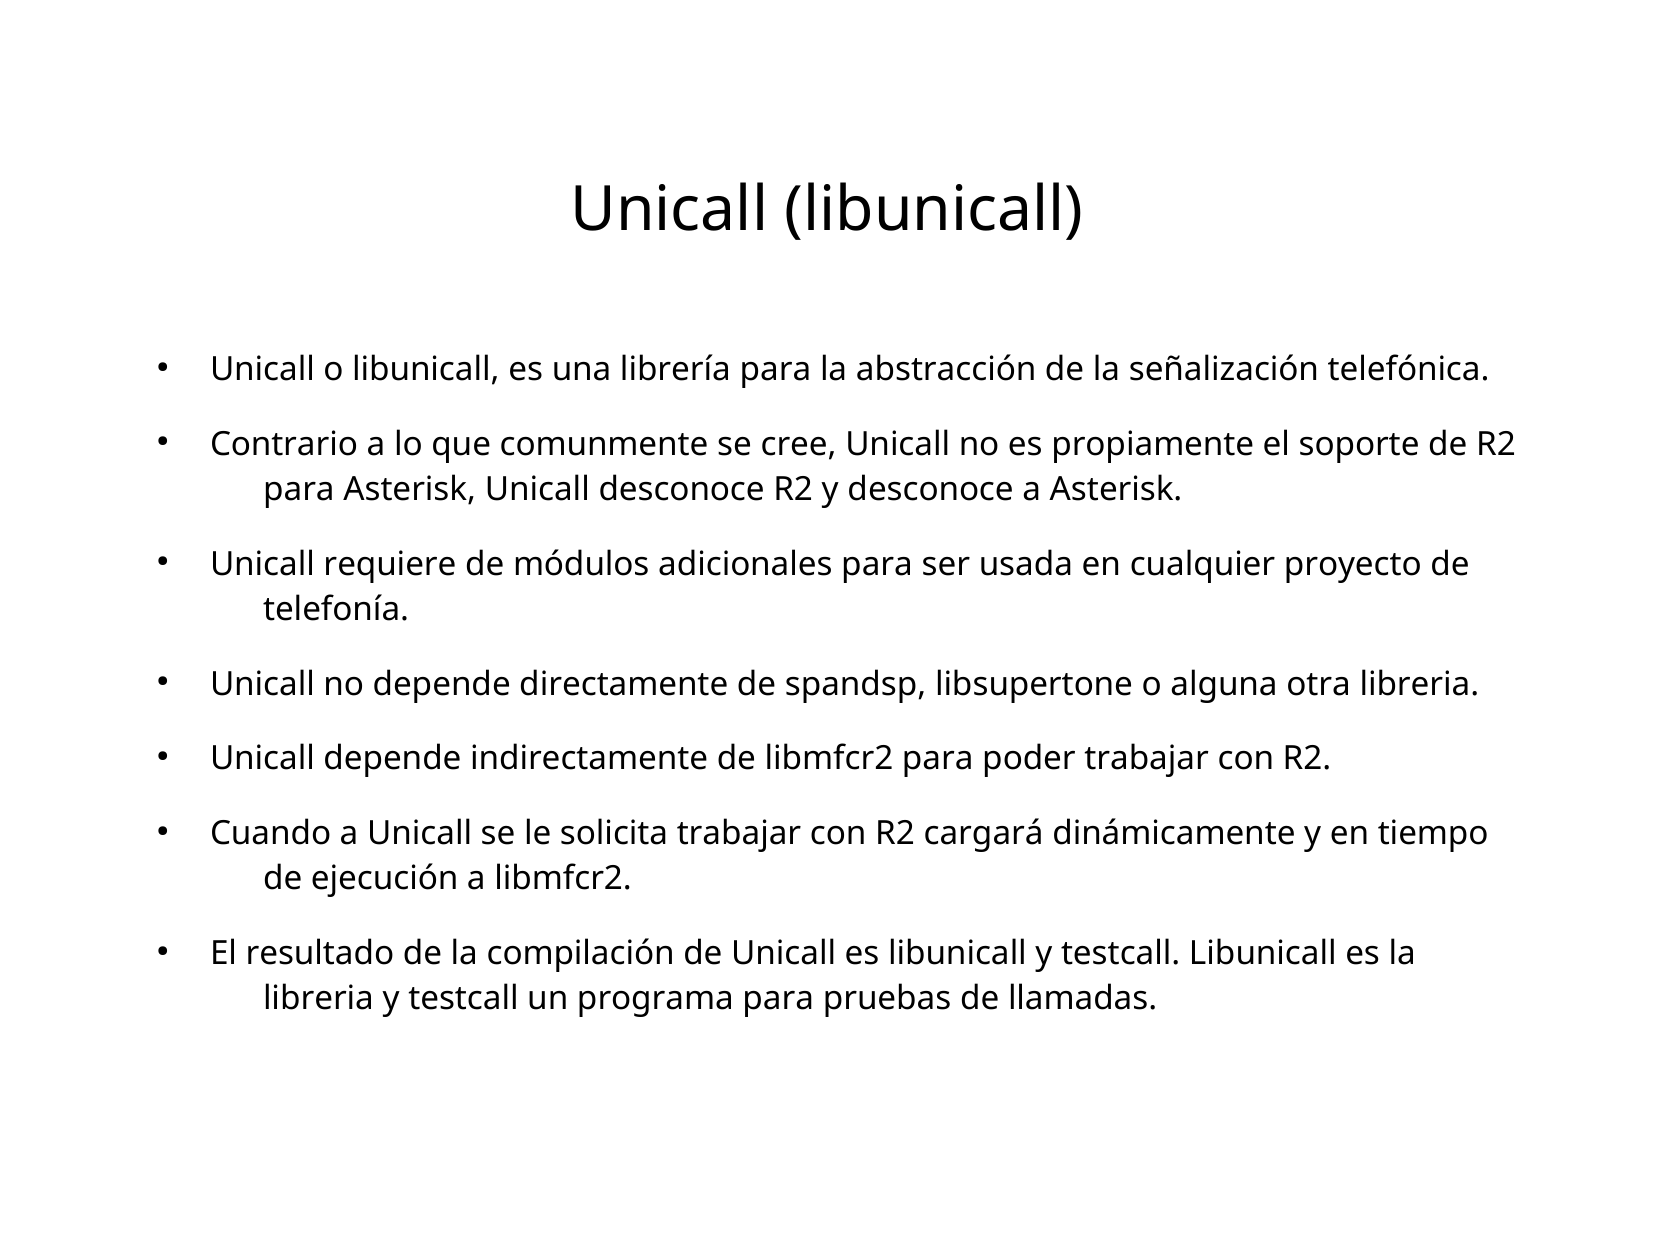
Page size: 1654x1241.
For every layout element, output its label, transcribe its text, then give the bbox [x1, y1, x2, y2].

title Unicall (libunicall) [121, 102, 1534, 311]
list Unicall o libunicall, es una librería para la abstracción de la señalización telefónica. Contrario a lo que comunmente se cree, Unicall no es propiamente el soporte de R2 para Asterisk, Unicall desconoce R2 y desconoce a Asterisk. Unicall requiere de módulos adicionales para ser usada en cualquier proyecto de telefonía. Unicall no depende directamente de spandsp, libsupertone o alguna otra libreria. Unicall depende indirectamente de libmfcr2 para poder trabajar con R2. Cuando a Unicall se le solicita trabajar con R2 cargará dinámicamente y en tiempo de ejecución a libmfcr2. El resultado de la compilación de Unicall es libunicall y testcall. Libunicall es la libreria y testcall un programa para pruebas de llamadas. [121, 344, 1534, 1173]
